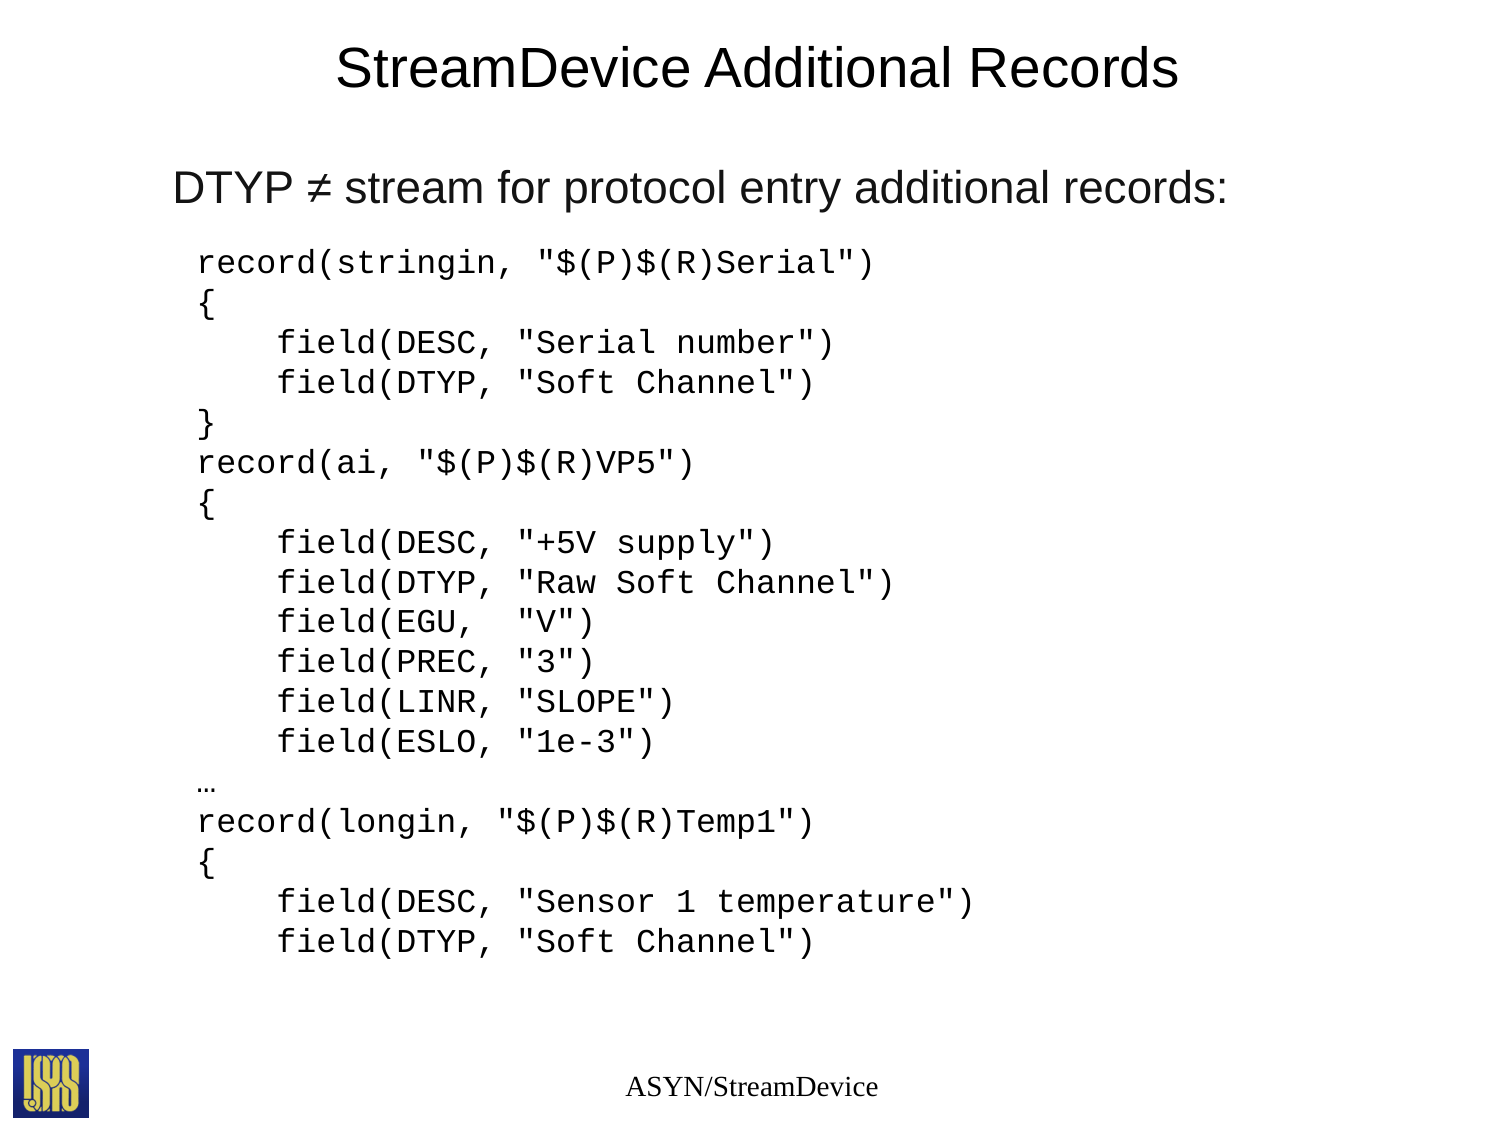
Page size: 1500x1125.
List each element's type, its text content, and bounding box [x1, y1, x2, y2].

title StreamDevice Additional Records [55, 30, 1426, 107]
text_box DTYP ≠ stream for protocol entry additional records: [157, 149, 1243, 220]
text_box record(stringin, "$(P)$(R)Serial") { field(DESC, "Serial number") field(DTYP, "Soft Channel") } record(ai, "$(P)$(R)VP5") { field(DESC, "+5V supply") field(DTYP, "Raw Soft Channel") field(EGU, "V") field(PREC, "3") field(LINR, "SLOPE") field(ESLO, "1e-3") … record(longin, "$(P)$(R)Temp1") { field(DESC, "Sensor 1 temperature") field(DTYP, "Soft Channel") [181, 232, 1144, 967]
picture [13, 1049, 89, 1118]
